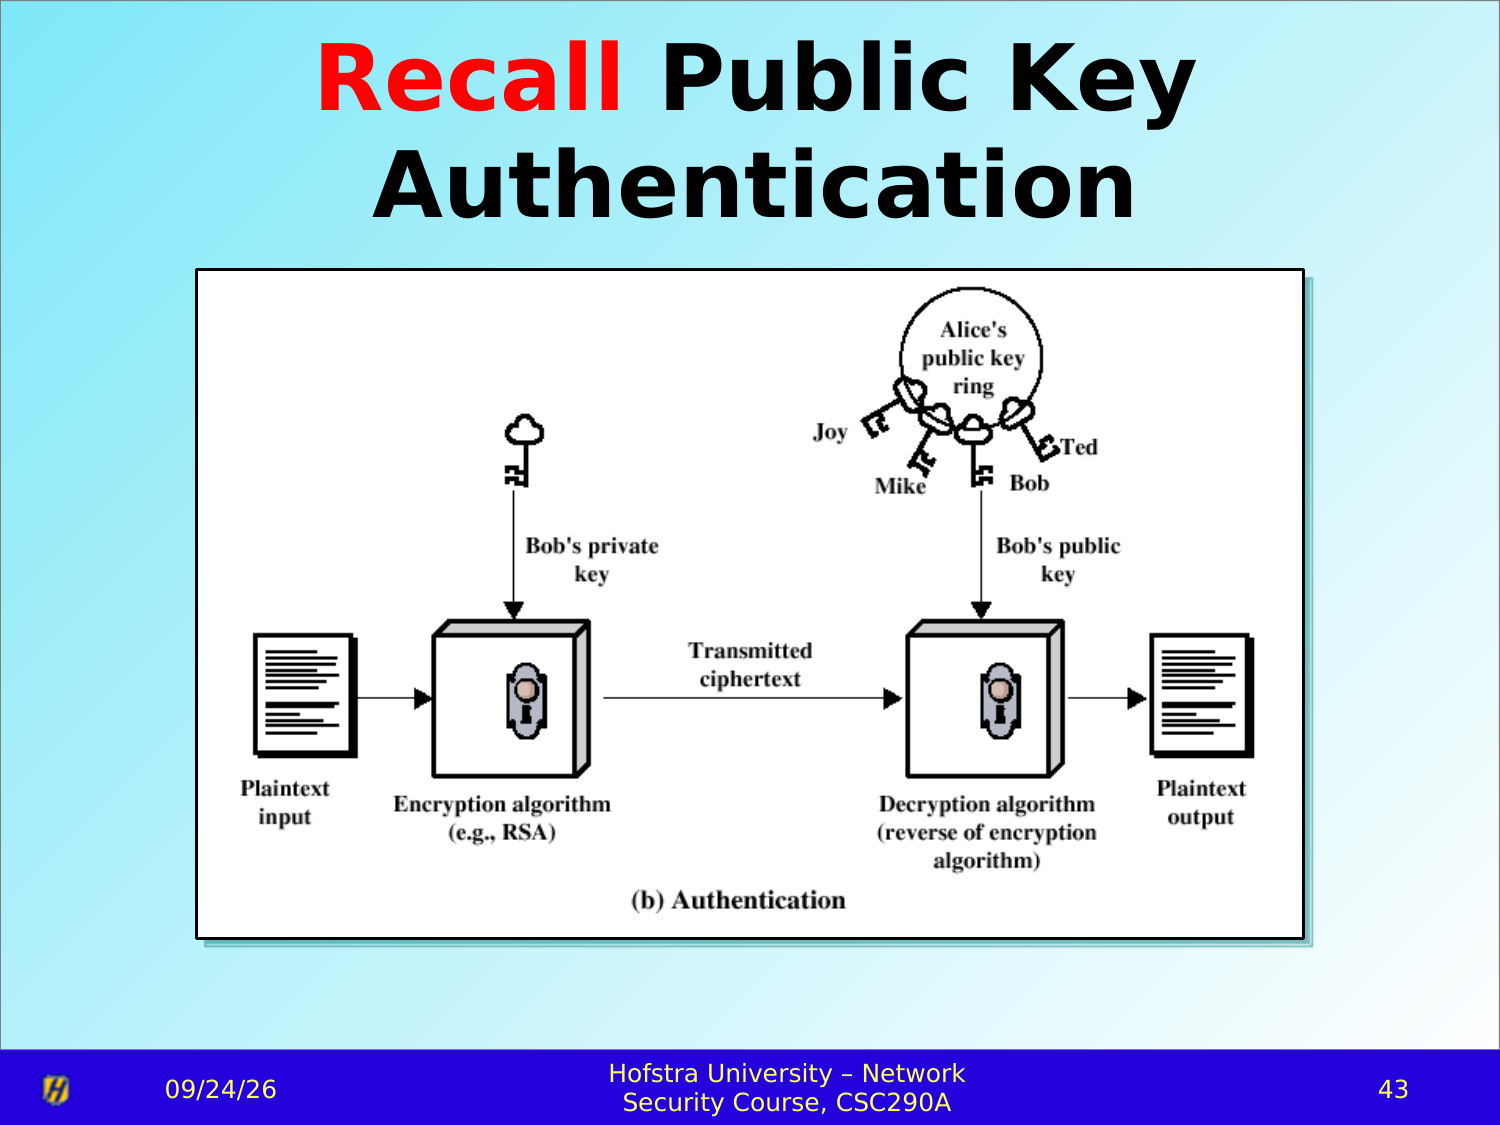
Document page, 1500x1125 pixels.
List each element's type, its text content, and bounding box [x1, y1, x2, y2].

picture [197, 270, 1303, 937]
picture [37, 1072, 76, 1110]
title Recall Public Key Authentication [62, 17, 1450, 248]
